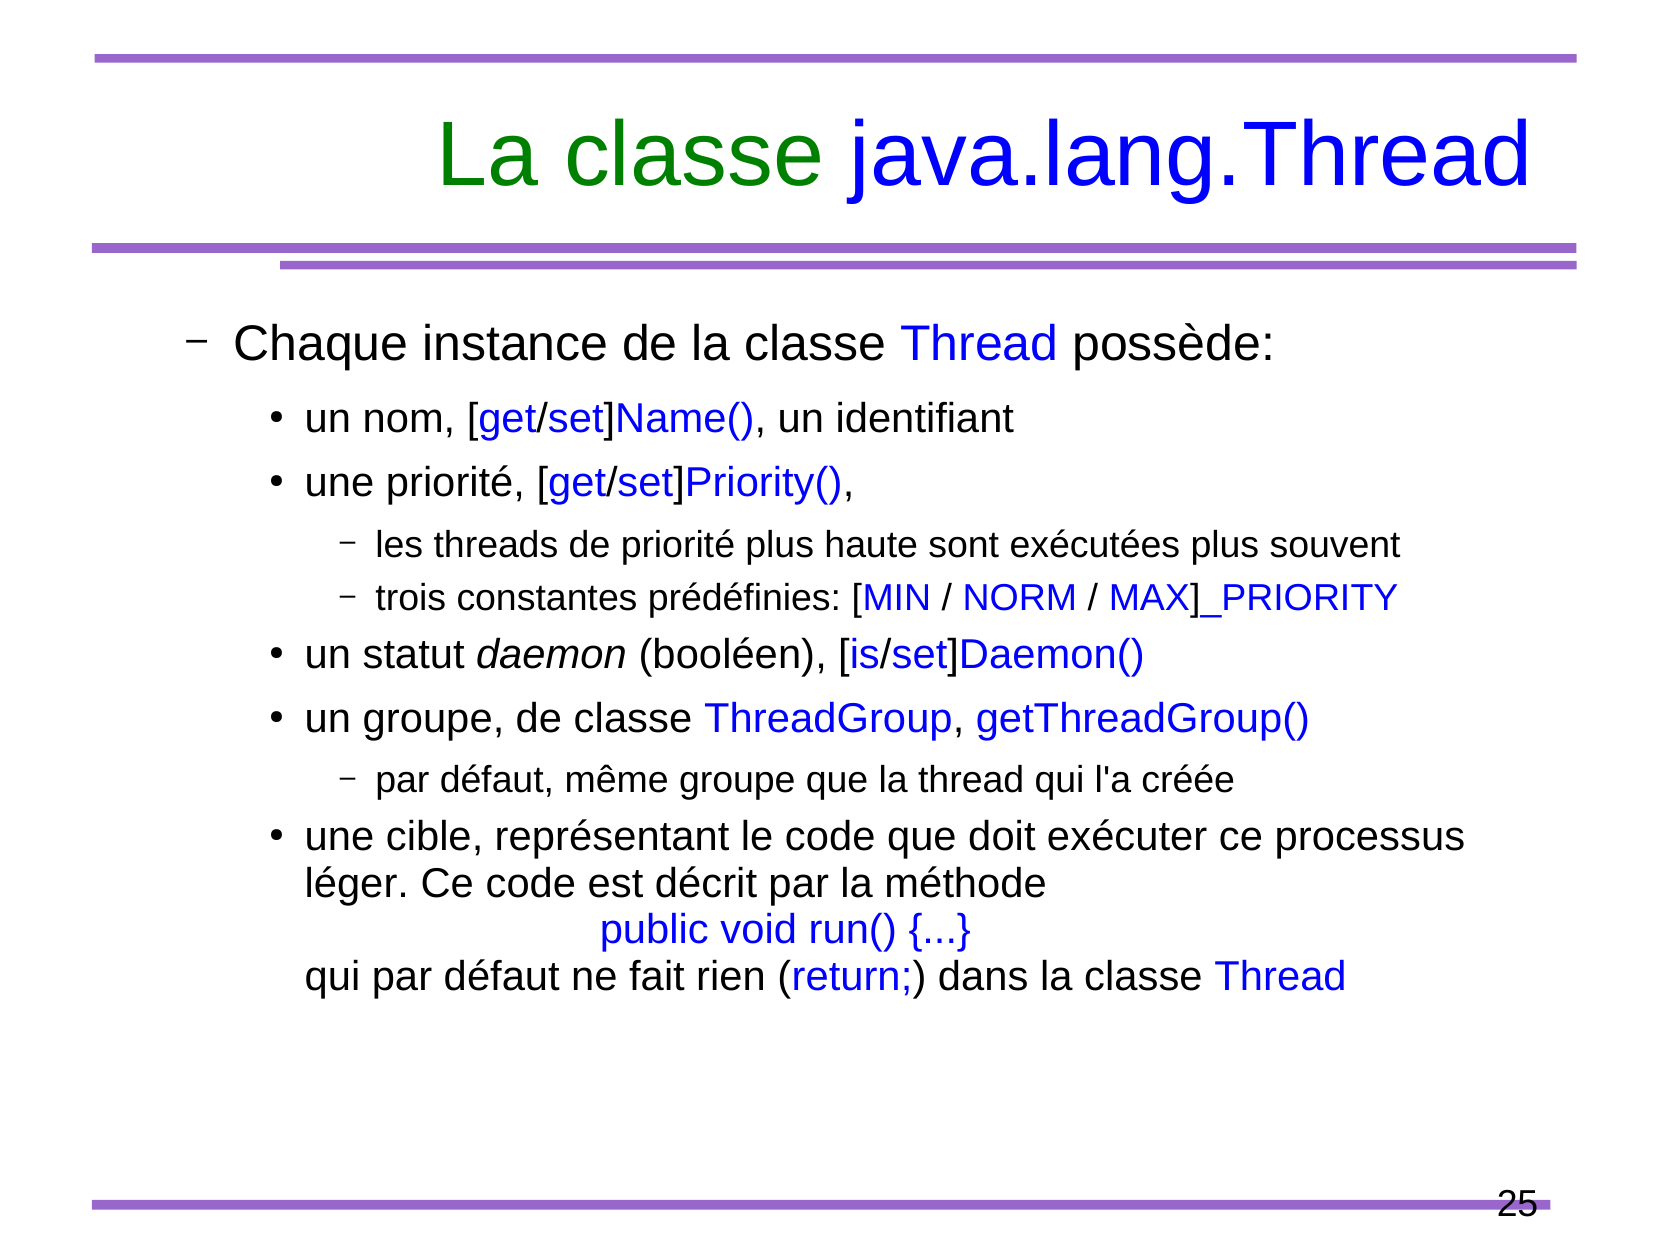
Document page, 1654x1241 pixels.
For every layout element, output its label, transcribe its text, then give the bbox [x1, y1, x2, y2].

list Chaque instance de la classe Thread possède: un nom, [get/set]Name(), un identifiant une priorité, [get/set]Priority(), les threads de priorité plus haute sont exécutées plus souvent trois constantes prédéfinies: [MIN / NORM / MAX]_PRIORITY un statut daemon (booléen), [is/set]Daemon() un groupe, de classe ThreadGroup, getThreadGroup() par défaut, même groupe que la thread qui l'a créée une cible, représentant le code que doit exécuter ce processus léger. Ce code est décrit par la méthode public void run() {...} qui par défaut ne fait rien (return;) dans la classe Thread [92, 315, 1563, 1163]
title La classe java.lang.Thread [121, 49, 1534, 257]
